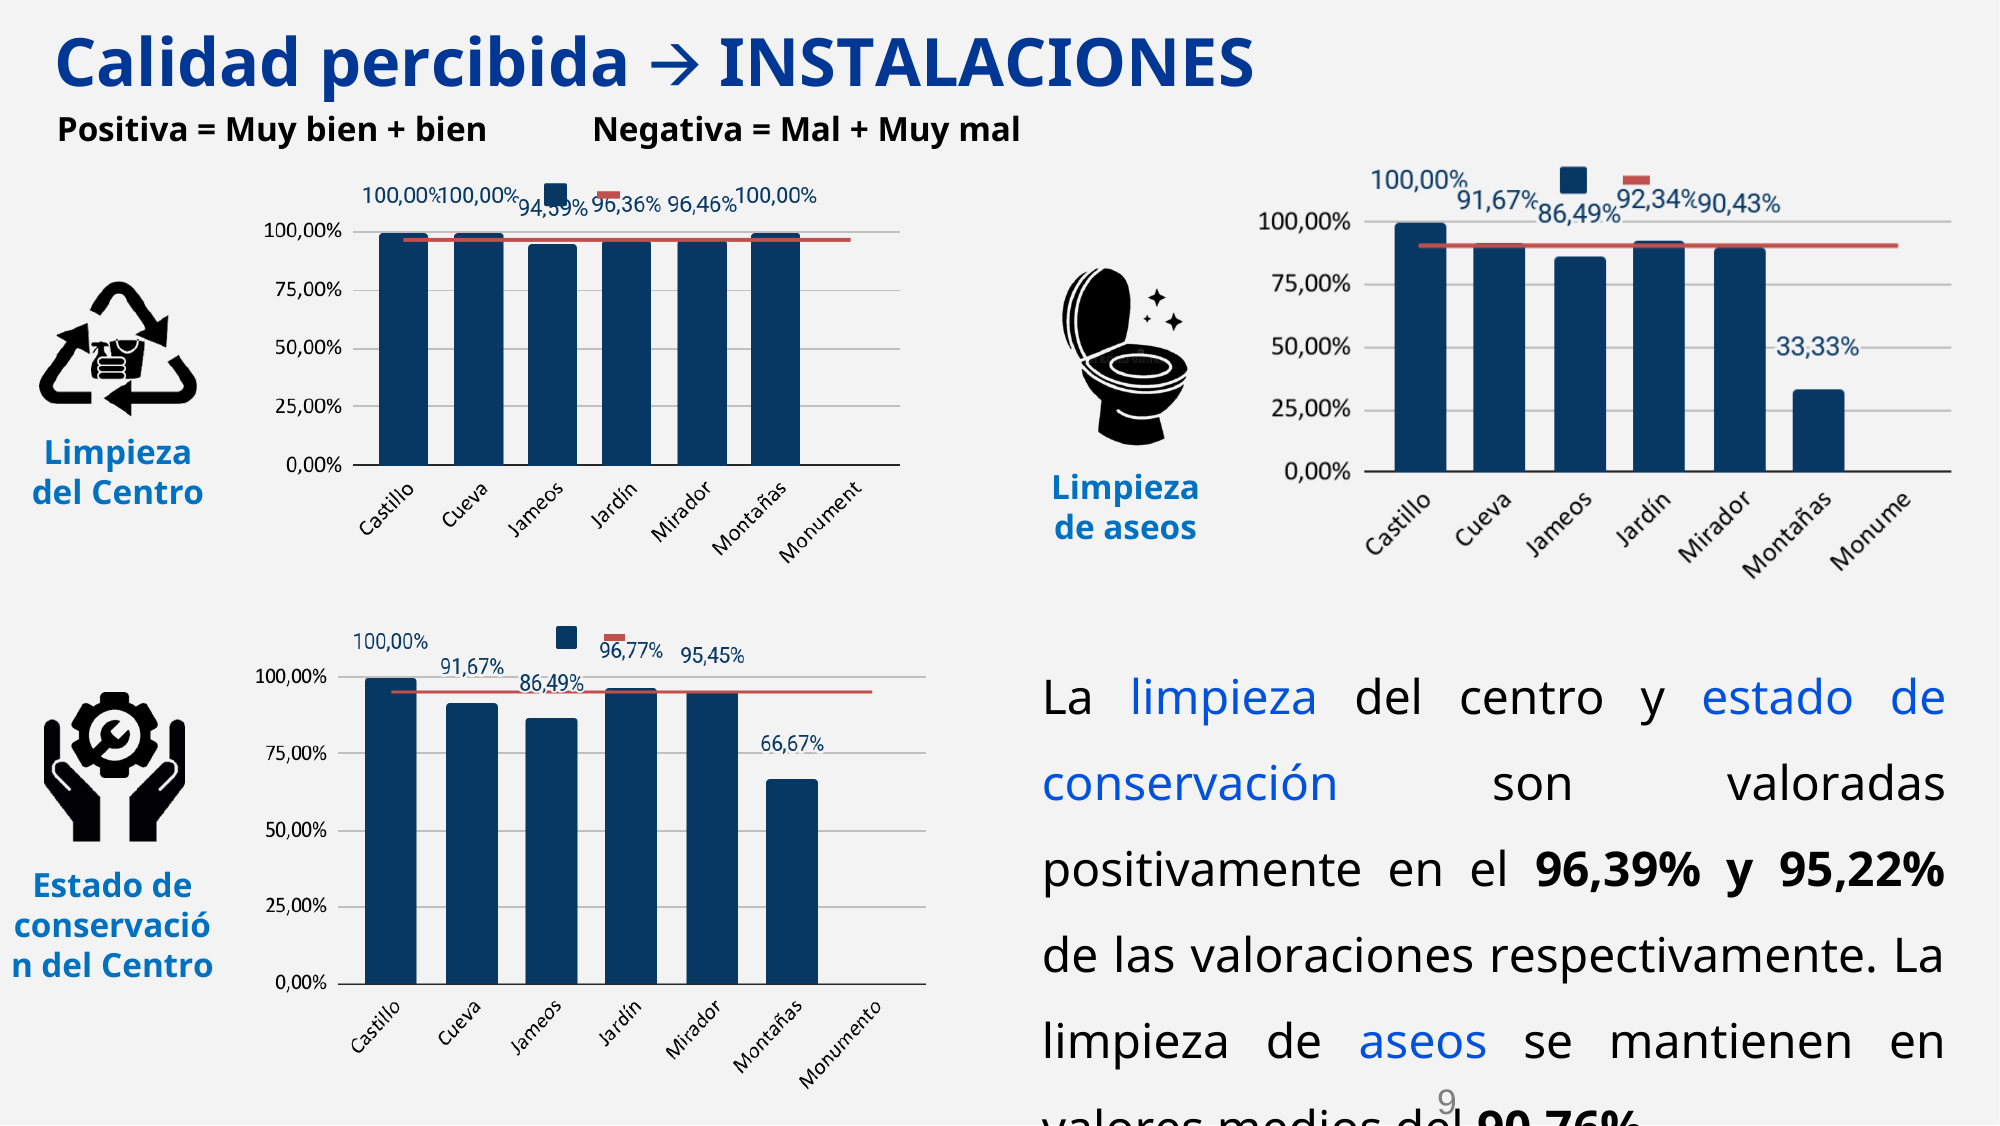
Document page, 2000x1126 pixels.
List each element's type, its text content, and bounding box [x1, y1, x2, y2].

text_box Limpieza del Centro [16, 424, 220, 520]
text_box Estado de conservación del Centro [0, 856, 231, 993]
text_box Calidad percibida 🡪 INSTALACIONES [54, 0, 1277, 120]
text_box Positiva = Muy bien + bien Negativa = Mal + Muy mal [56, 101, 1123, 157]
picture [242, 162, 921, 583]
text_box La limpieza del centro y estado de conservación son valoradas positivamente en el 96,39% y 95,22% de las valoraciones respectivamente. La limpieza de aseos se mantienen en valores medios del 90,76%. [1013, 609, 1975, 1015]
picture [1026, 258, 1223, 455]
text_box <número> [1419, 1069, 1886, 1126]
picture [39, 275, 197, 422]
picture [44, 692, 185, 848]
picture [1235, 144, 1975, 601]
text_box Limpieza de aseos [985, 458, 1235, 555]
picture [231, 600, 949, 1112]
